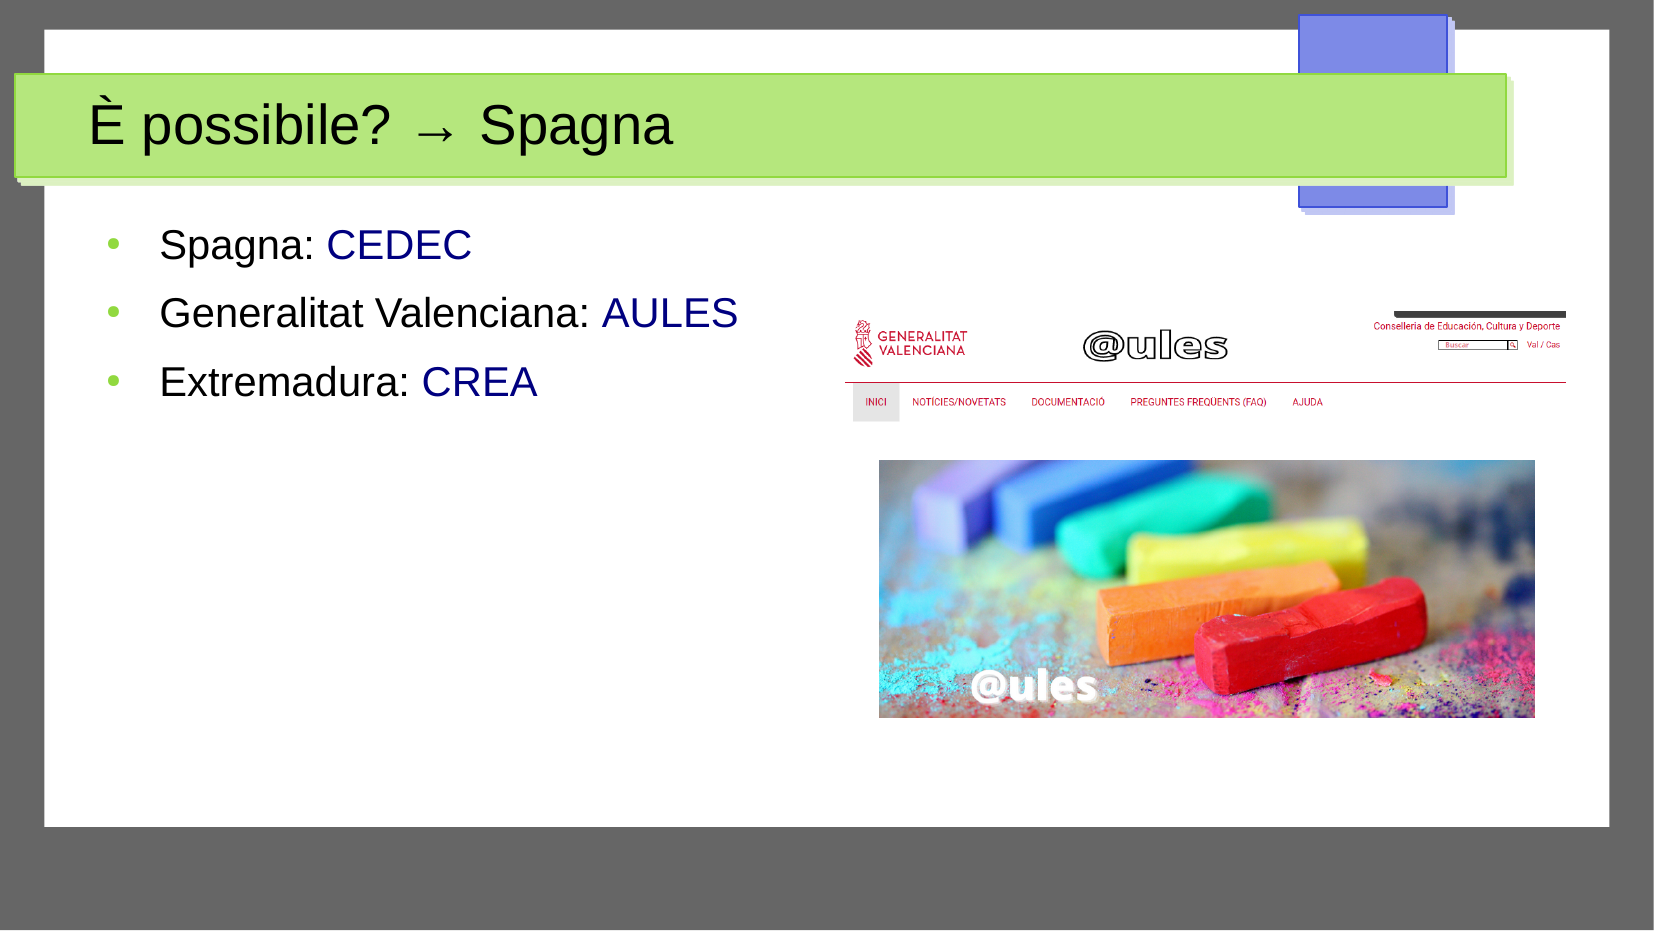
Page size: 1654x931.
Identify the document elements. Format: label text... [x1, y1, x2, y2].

list Spagna: CEDEC Generalitat Valenciana: AULES Extremadura: CREA [88, 221, 809, 813]
picture [845, 311, 1566, 722]
title È possibile? → Spagna [88, 73, 1506, 178]
